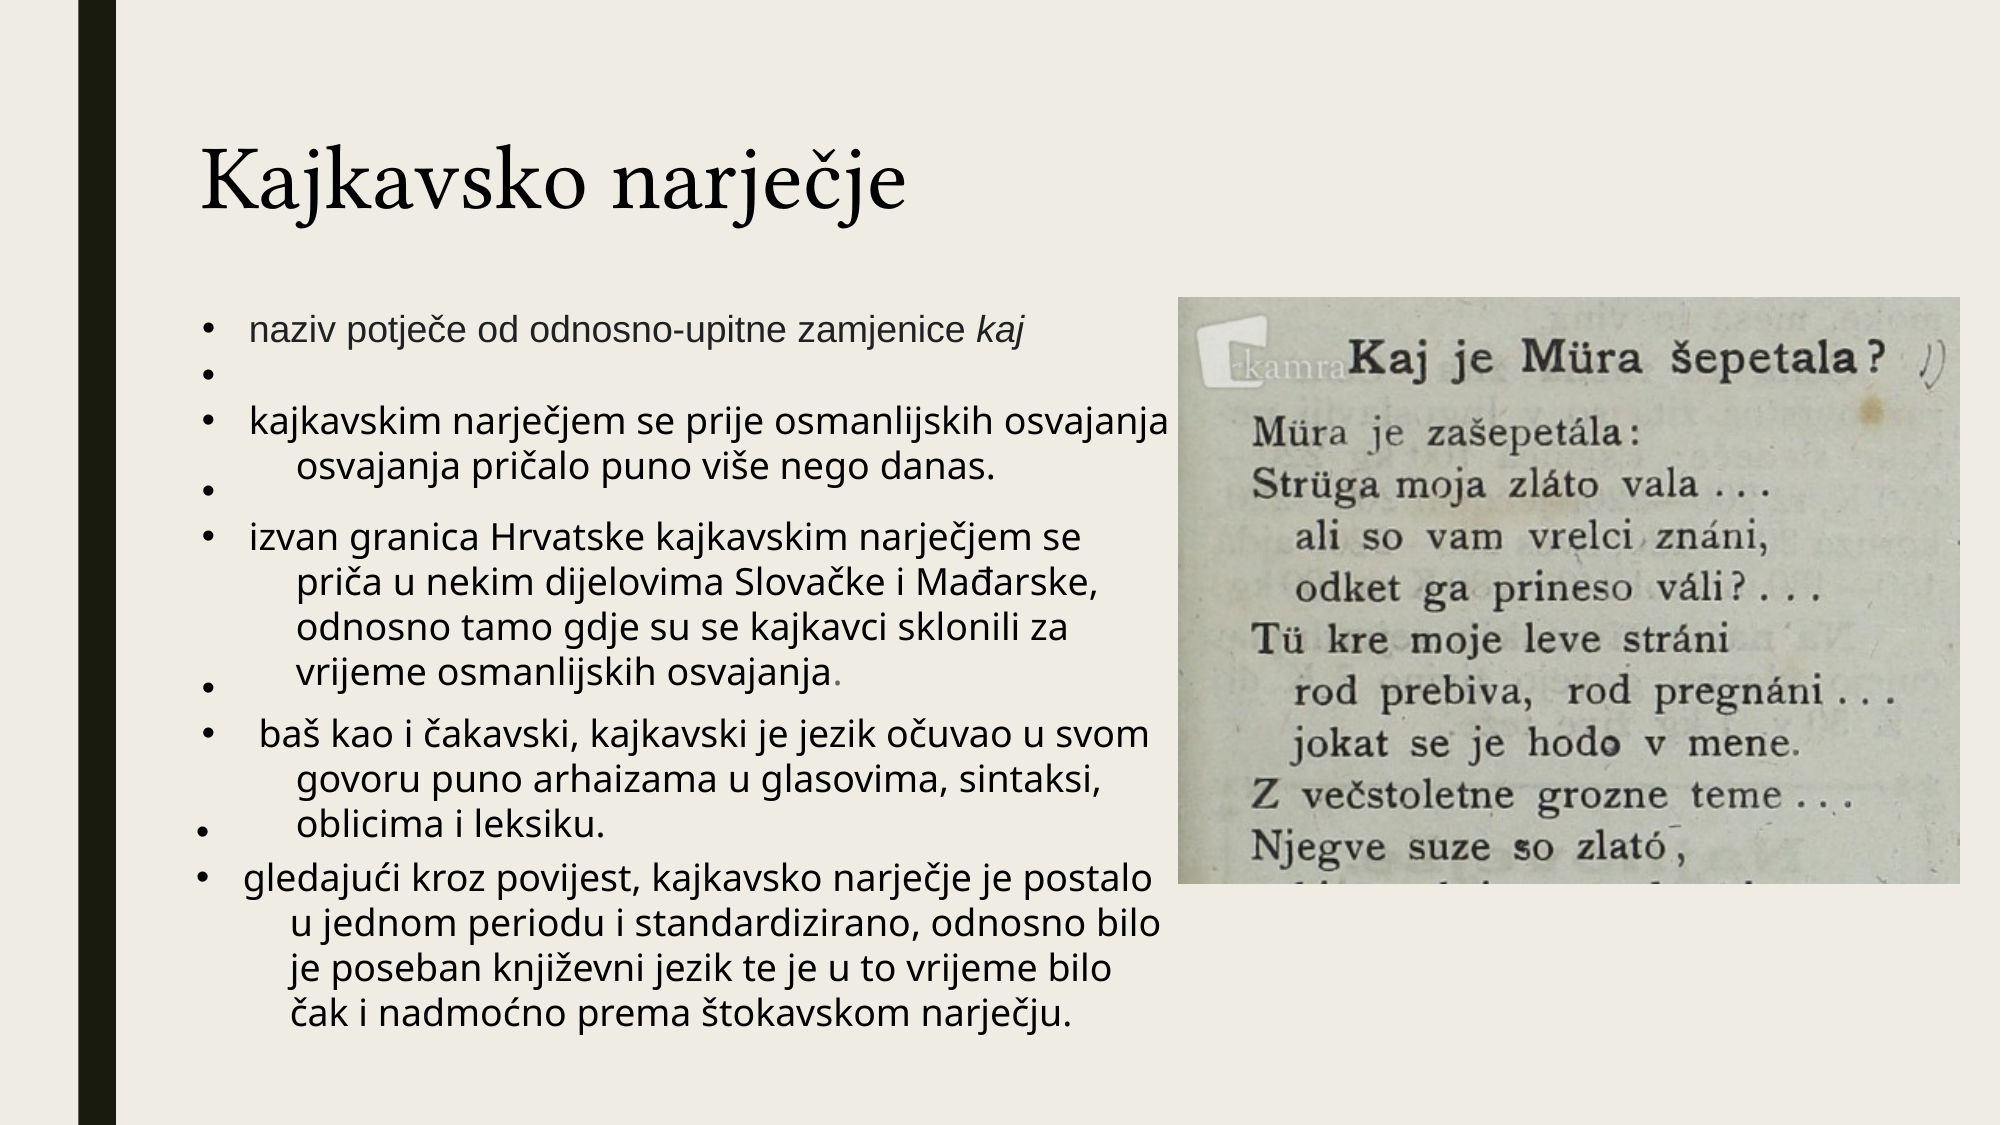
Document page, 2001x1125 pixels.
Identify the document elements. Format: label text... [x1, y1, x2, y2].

text_box baš kao i čakavski, kajkavski je jezik očuvao u svom govoru puno arhaizama u glasovima, sintaksi, oblicima i leksiku. [187, 657, 1178, 802]
text_box naziv potječe od odnosno-upitne zamjenice kaj [187, 297, 1133, 345]
text_box gledajući kroz povijest, kajkavsko narječje je postalo u jednom periodu i standardizirano, odnosno bilo je poseban književni jezik te je u to vrijeme bilo čak i nadmoćno prema štokavskom narječju. [181, 802, 1181, 1042]
text_box Kajkavsko narječje [187, 109, 925, 234]
text_box kajkavskim narječjem se prije osmanlijskih osvajanja osvajanja pričalo puno više nego danas. [187, 345, 1178, 460]
picture [1178, 297, 1960, 884]
text_box izvan granica Hrvatske kajkavskim narječjem se priča u nekim dijelovima Slovačke i Mađarske, odnosno tamo gdje su se kajkavci sklonili za vrijeme osmanlijskih osvajanja. [187, 460, 1178, 657]
